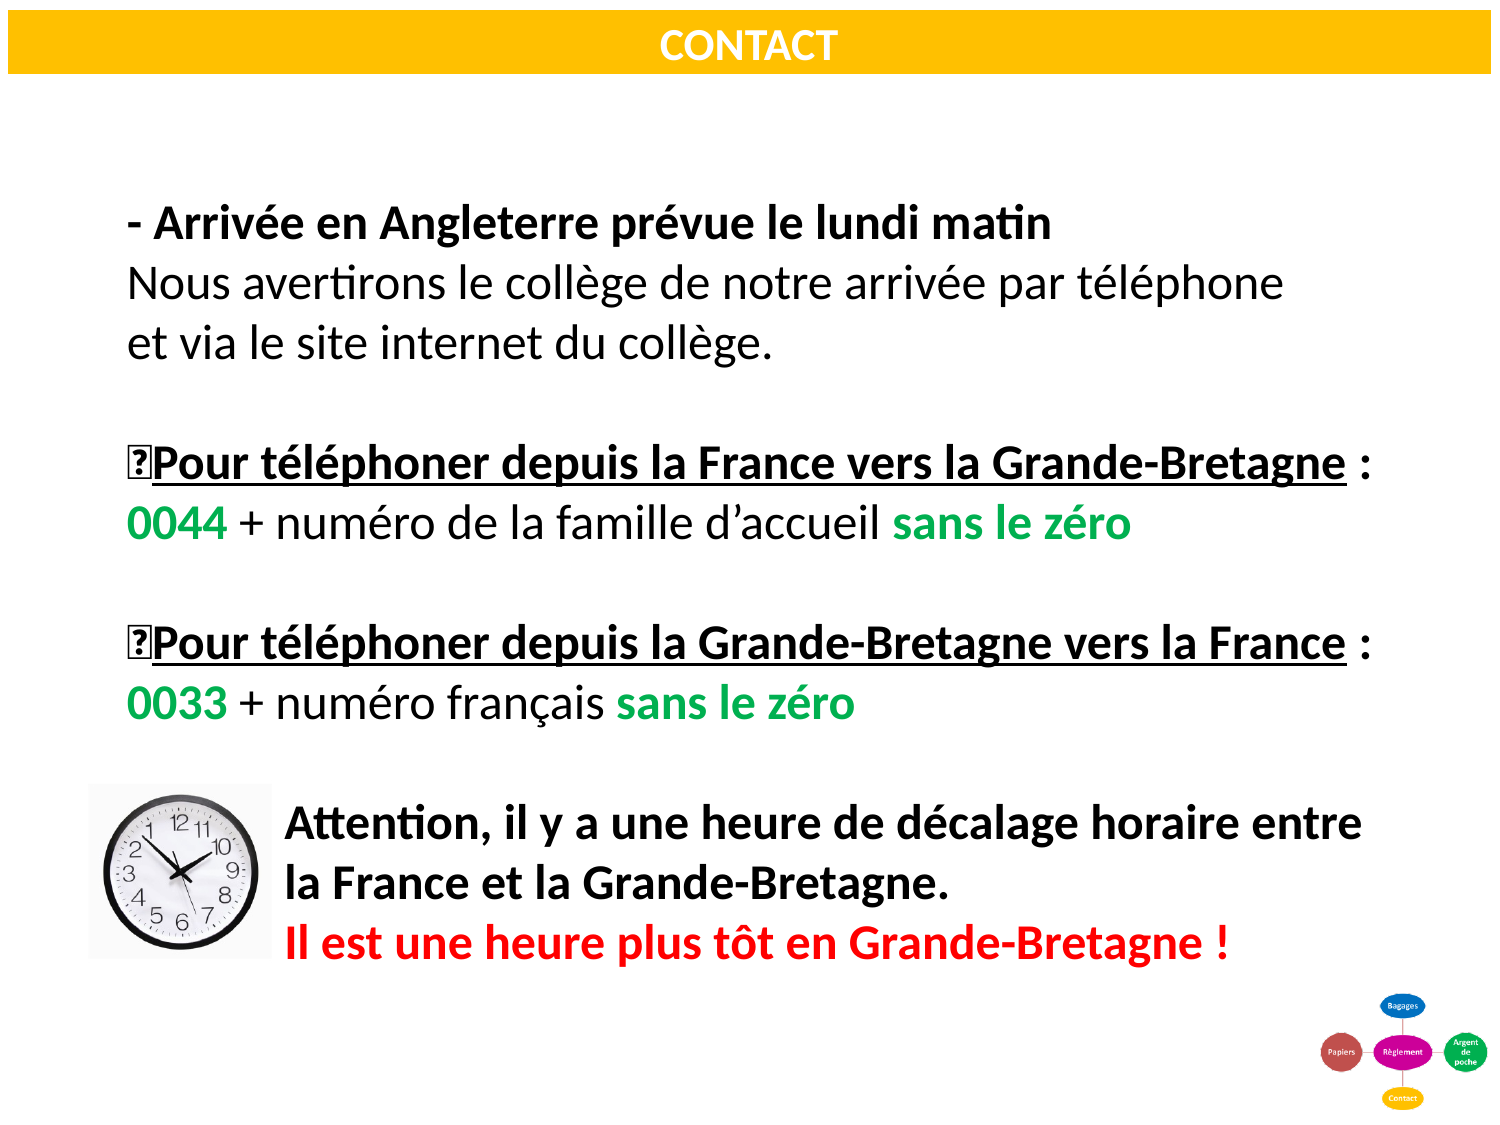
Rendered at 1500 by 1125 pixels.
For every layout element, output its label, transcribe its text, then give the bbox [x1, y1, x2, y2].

text_box - Arrivée en Angleterre prévue le lundi matin Nous avertirons le collège de notre arrivée par téléphone et via le site internet du collège. Pour téléphoner depuis la France vers la Grande-Bretagne : 0044 + numéro de la famille d’accueil sans le zéro Pour téléphoner depuis la Grande-Bretagne vers la France : 0033 + numéro français sans le zéro Attention, il y a une heure de décalage horaire entre la France et la Grande-Bretagne. Il est une heure plus tôt en Grande-Bretagne ! [112, 182, 1424, 1038]
picture [88, 779, 272, 963]
text_box CONTACT [4, 7, 1495, 78]
picture [1316, 987, 1490, 1116]
